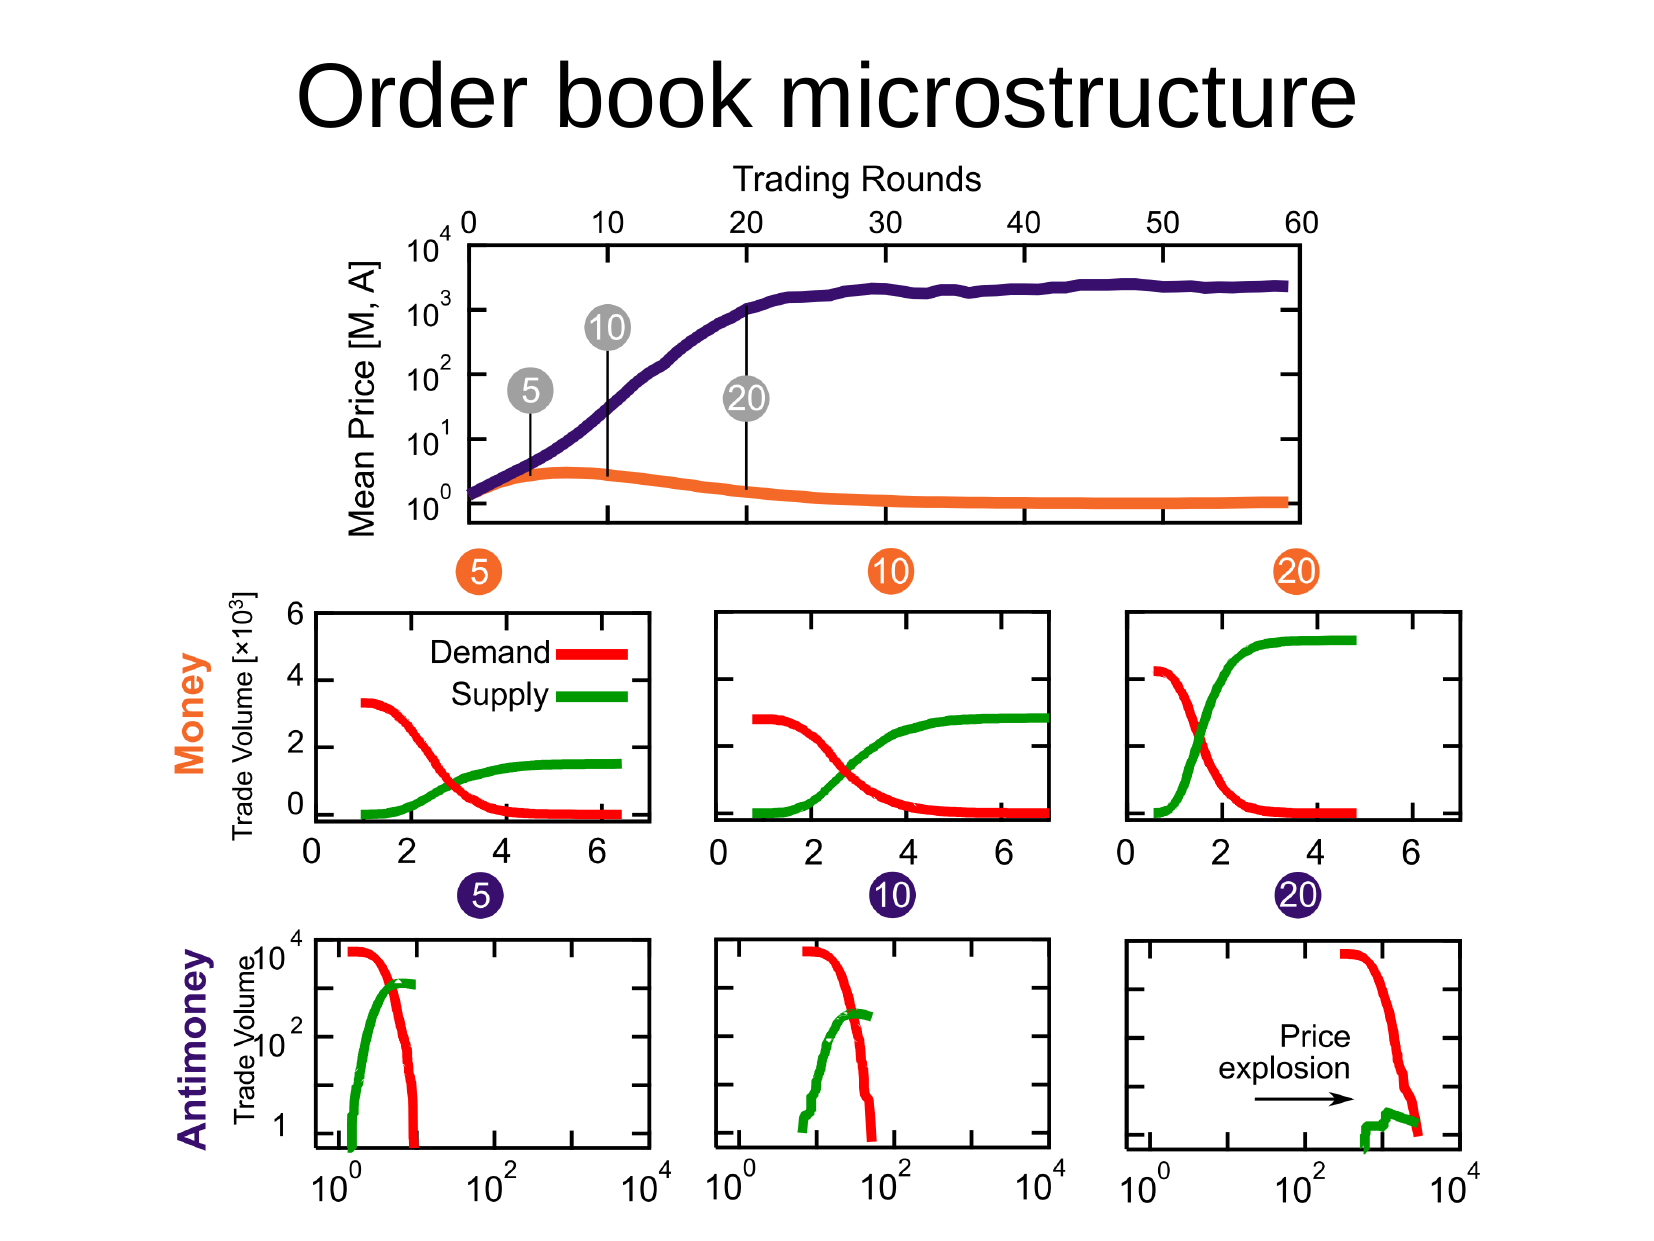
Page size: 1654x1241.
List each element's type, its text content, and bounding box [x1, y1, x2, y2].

title Order book microstructure [53, 44, 1604, 147]
picture [168, 161, 1486, 1241]
